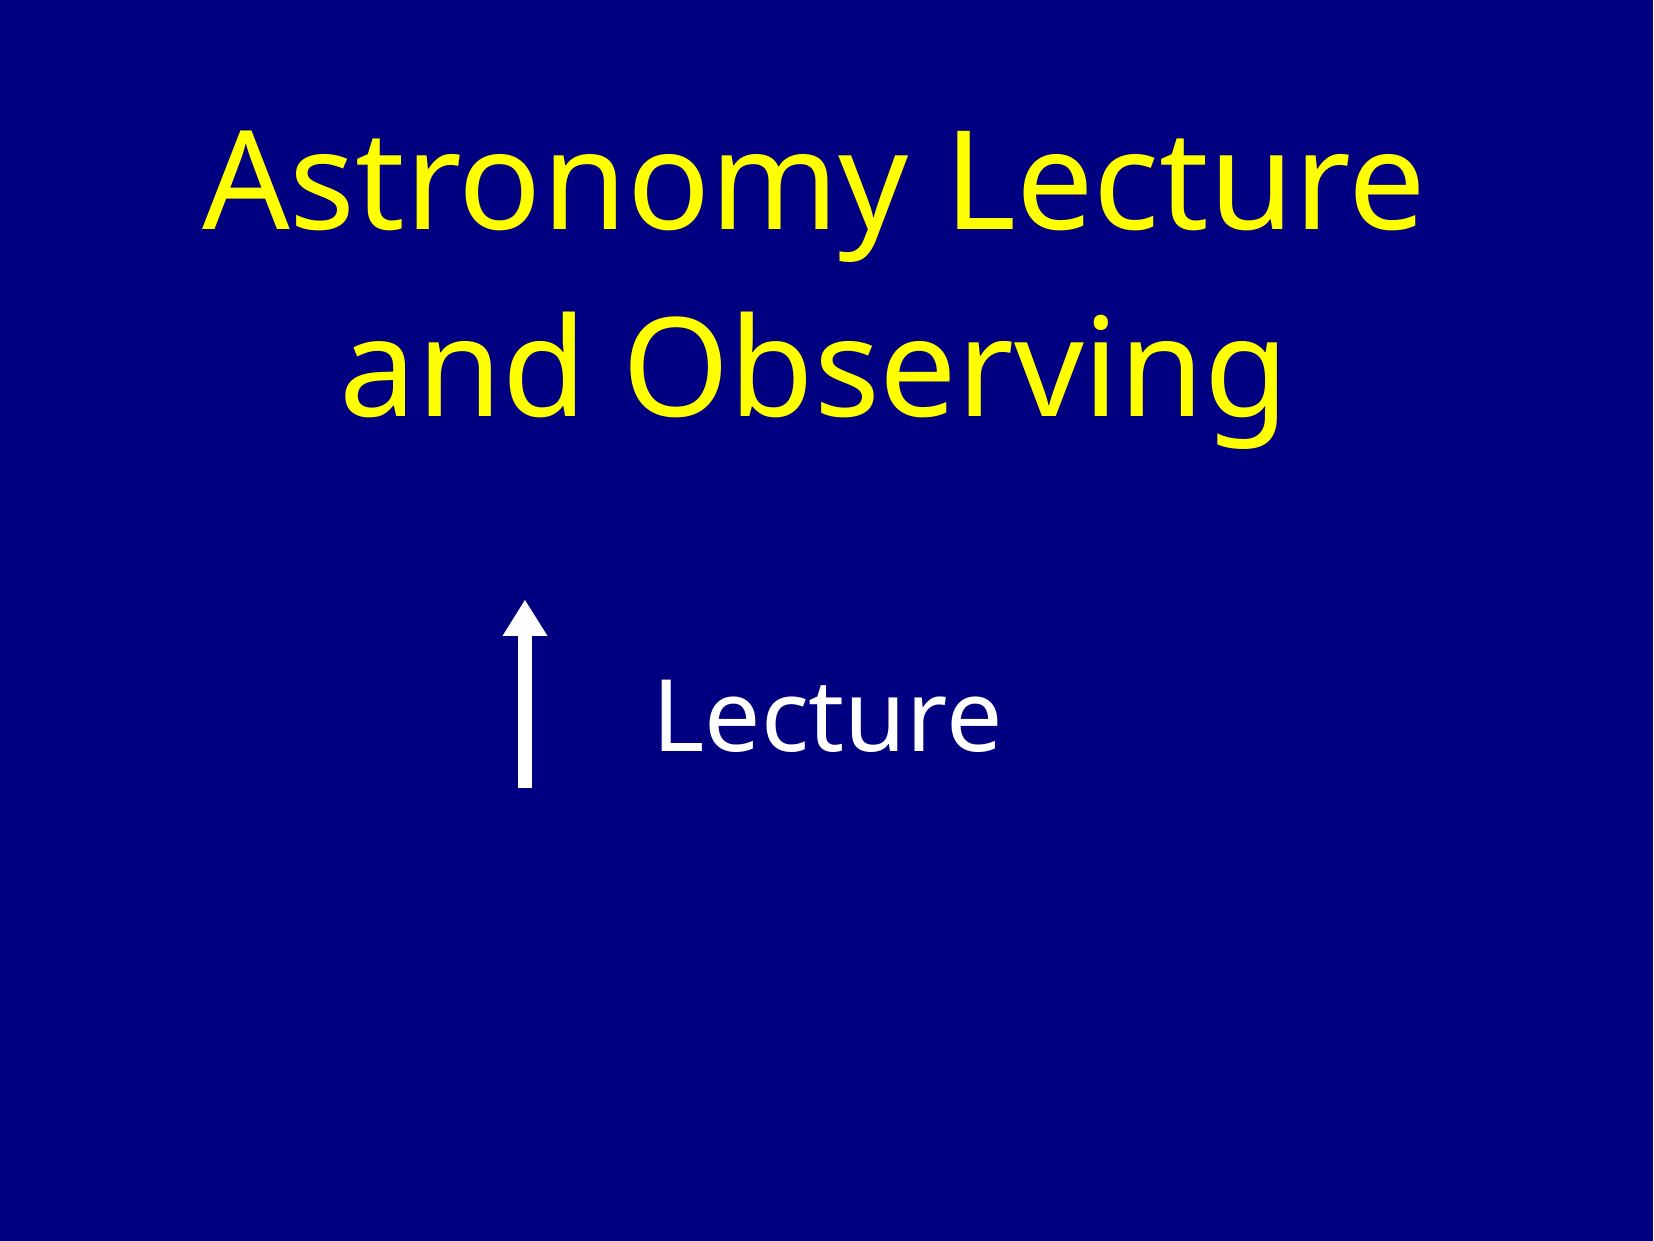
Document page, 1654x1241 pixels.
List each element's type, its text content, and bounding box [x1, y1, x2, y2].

text_box Lecture [637, 637, 1033, 773]
text_box Astronomy Lecture and Observing [187, 75, 1500, 422]
